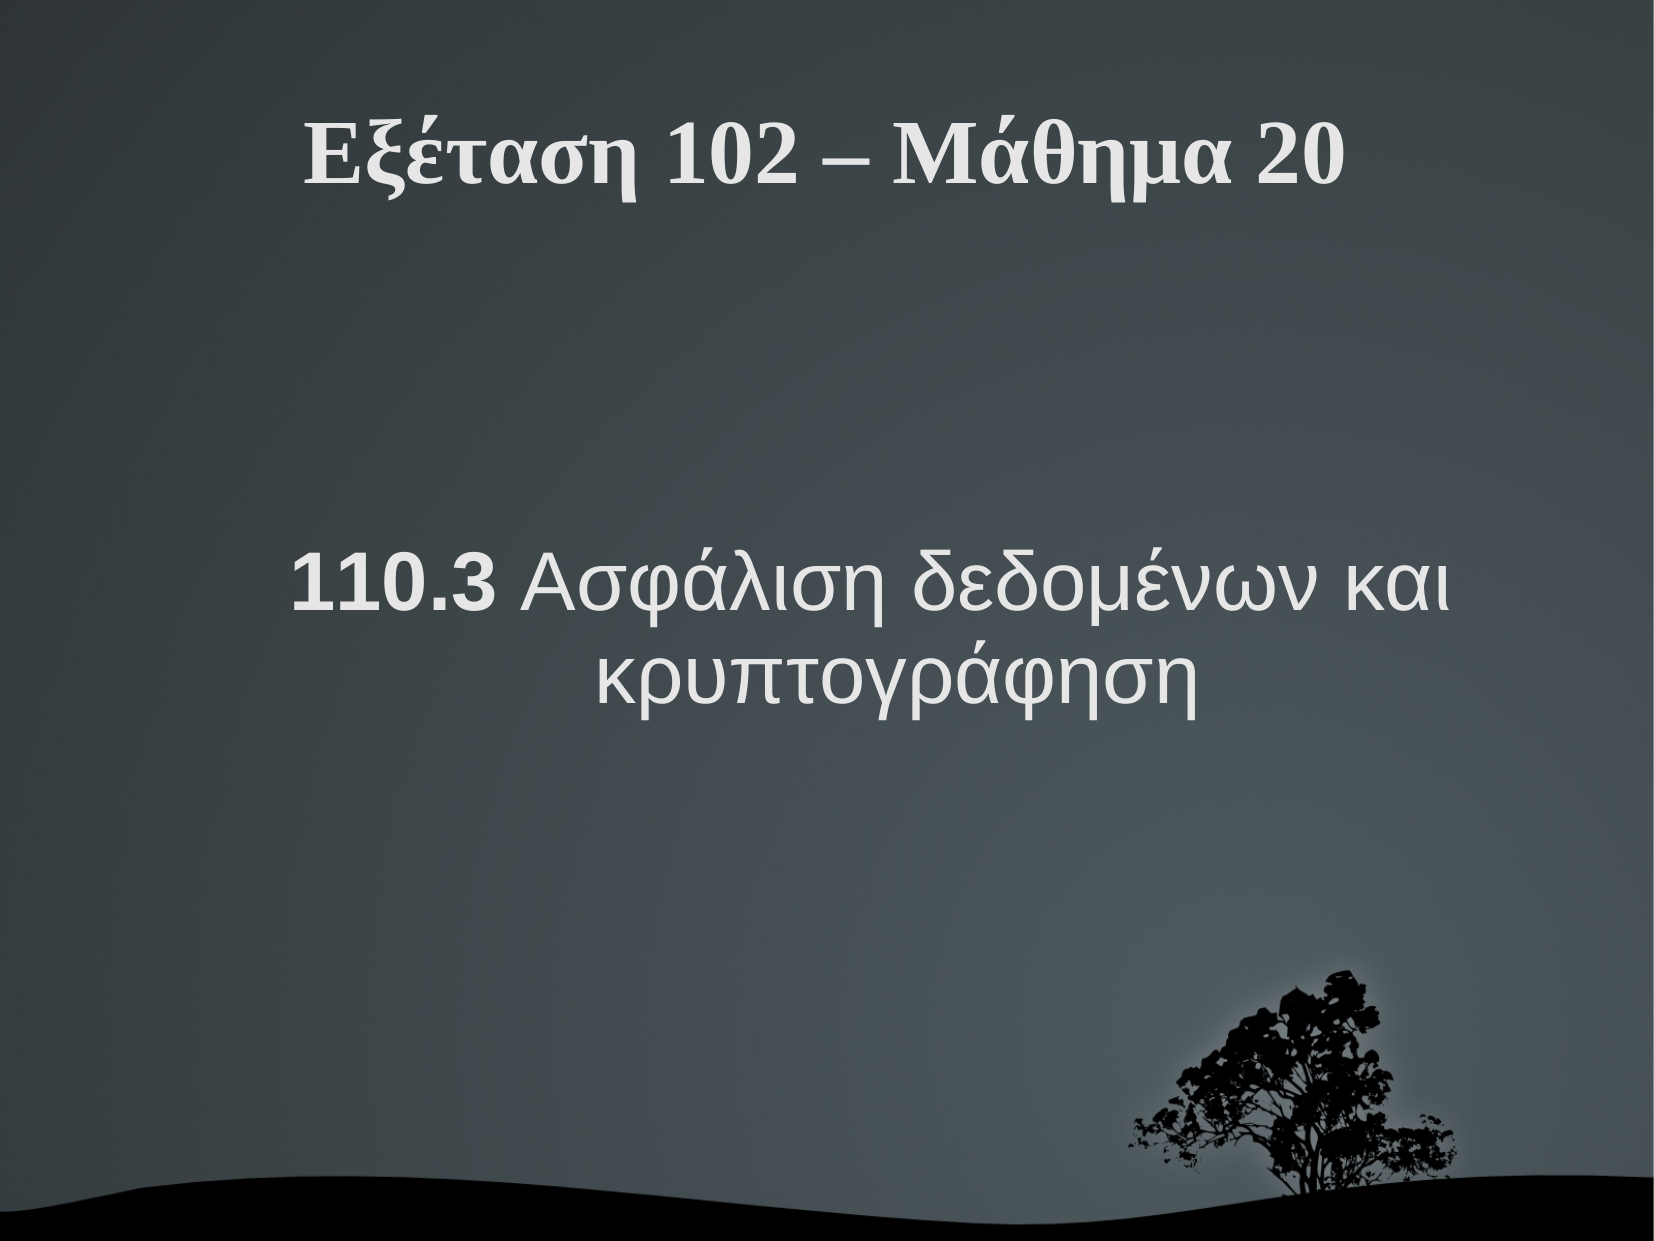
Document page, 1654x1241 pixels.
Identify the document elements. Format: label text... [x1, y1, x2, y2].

picture [0, 0, 1654, 1241]
list 110.3 Ασφάλιση δεδομένων και κρυπτογράφηση [82, 290, 1571, 1109]
title Εξέταση 102 – Μάθημα 20 [82, 49, 1571, 257]
